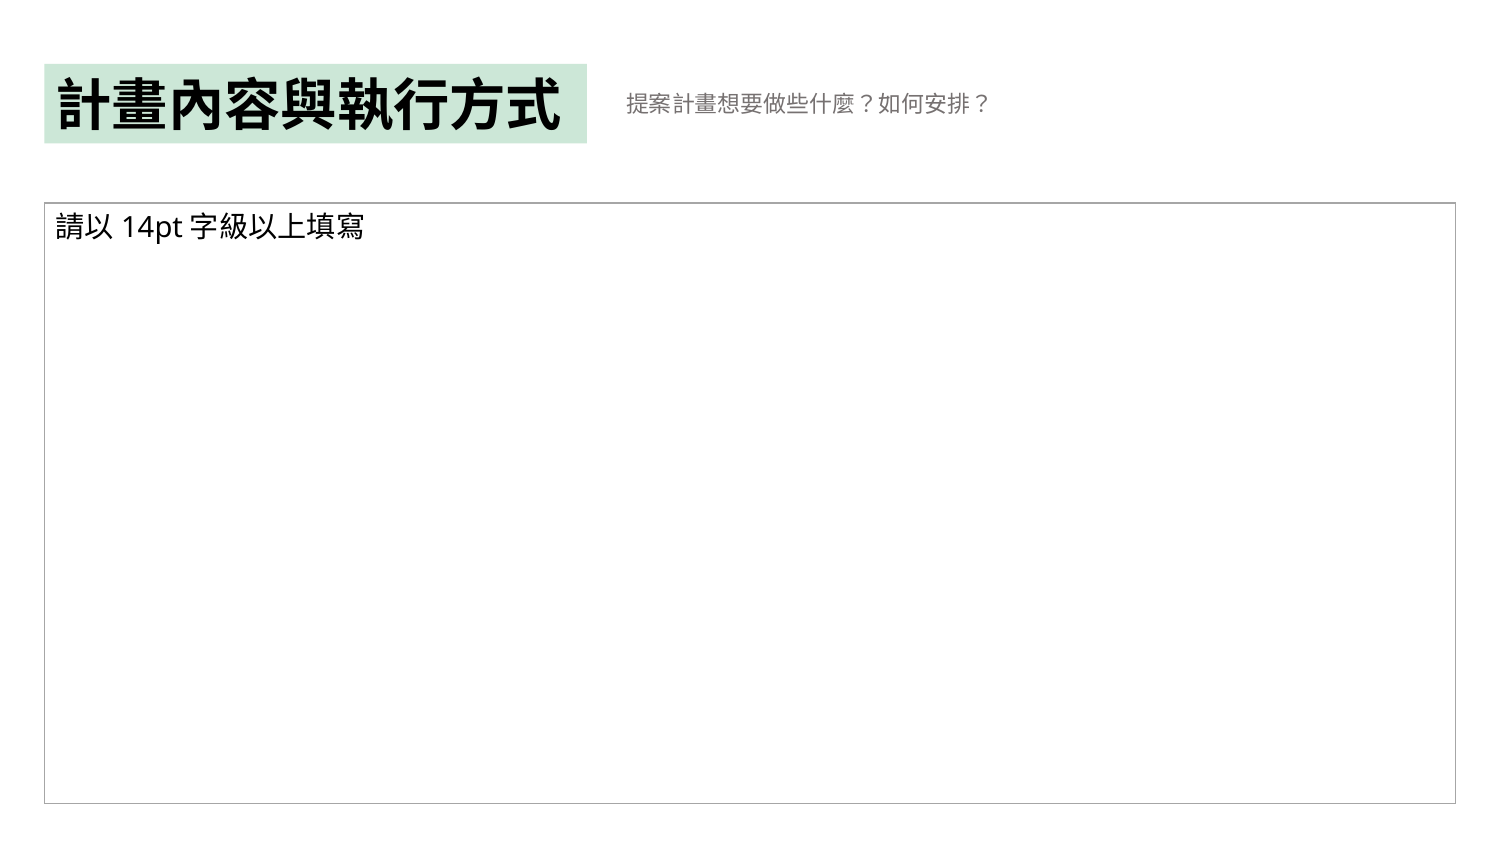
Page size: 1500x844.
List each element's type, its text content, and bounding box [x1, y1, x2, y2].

text_box 提案計畫想要做些什麼？如何安排？ [614, 84, 1030, 124]
text_box 計畫內容與執行方式 [44, 63, 587, 144]
text_box 請以14pt字級以上填寫 [44, 202, 1456, 804]
